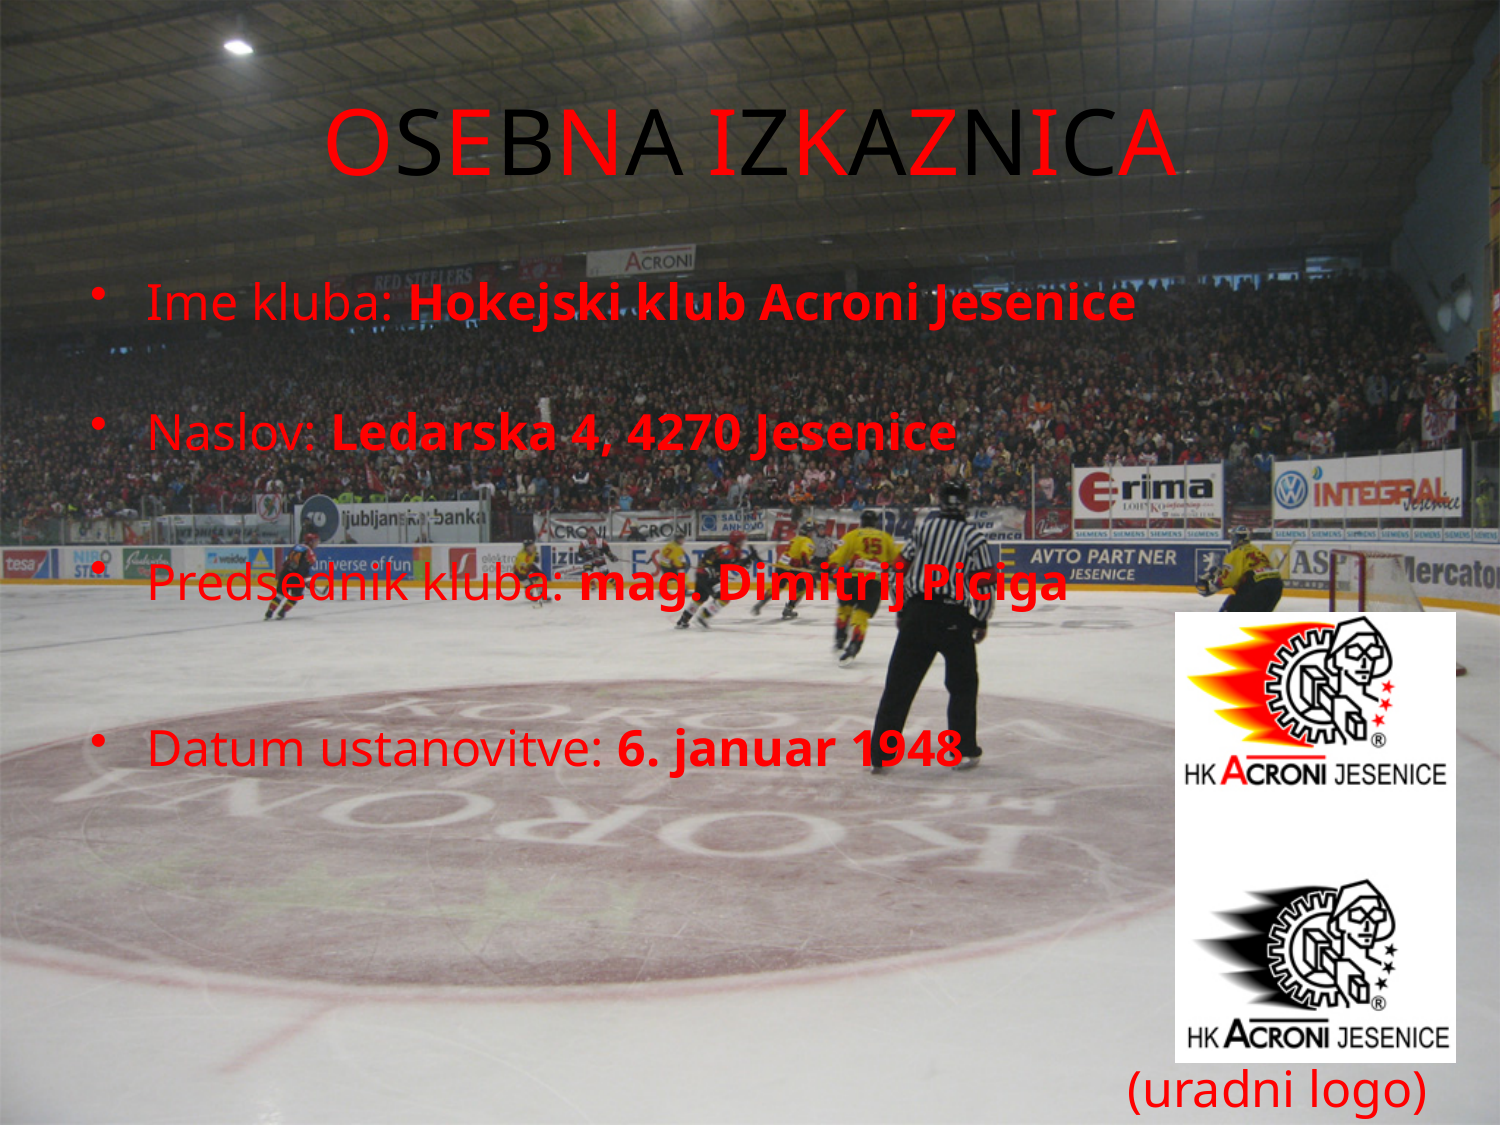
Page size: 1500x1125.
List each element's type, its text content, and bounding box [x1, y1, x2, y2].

list Ime kluba: Hokejski klub Acroni Jesenice Naslov: Ledarska 4, 4270 Jesenice Predsednik kluba: mag. Dimitrij Piciga Datum ustanovitve: 6. januar 1948 [75, 262, 1425, 1005]
title OSEBNA IZKAZNICA [75, 45, 1425, 233]
text_box (uradni logo) [1112, 1049, 1500, 1125]
picture [0, 0, 1500, 1125]
